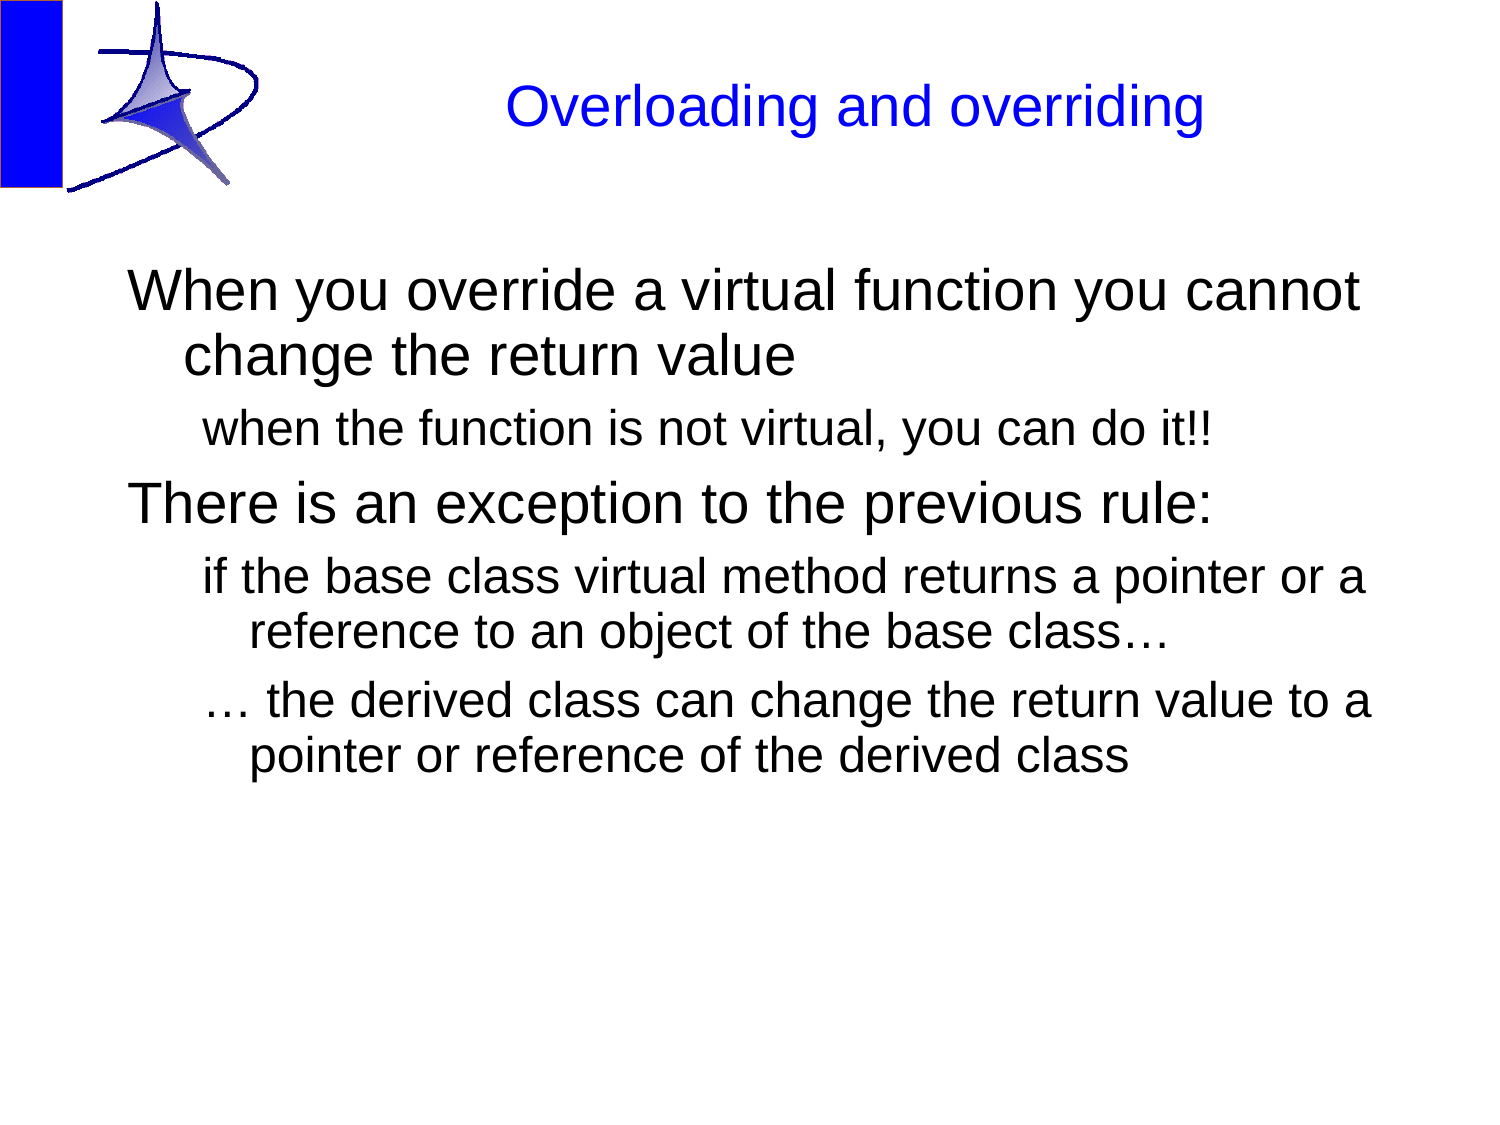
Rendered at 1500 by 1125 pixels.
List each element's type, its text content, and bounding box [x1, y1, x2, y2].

list When you override a virtual function you cannot change the return value when the function is not virtual, you can do it!! There is an exception to the previous rule: if the base class virtual method returns a pointer or a reference to an object of the base class… … the derived class can change the return value to a pointer or reference of the derived class [112, 249, 1450, 1001]
title Overloading and overriding [262, 24, 1450, 188]
picture [62, 0, 263, 197]
